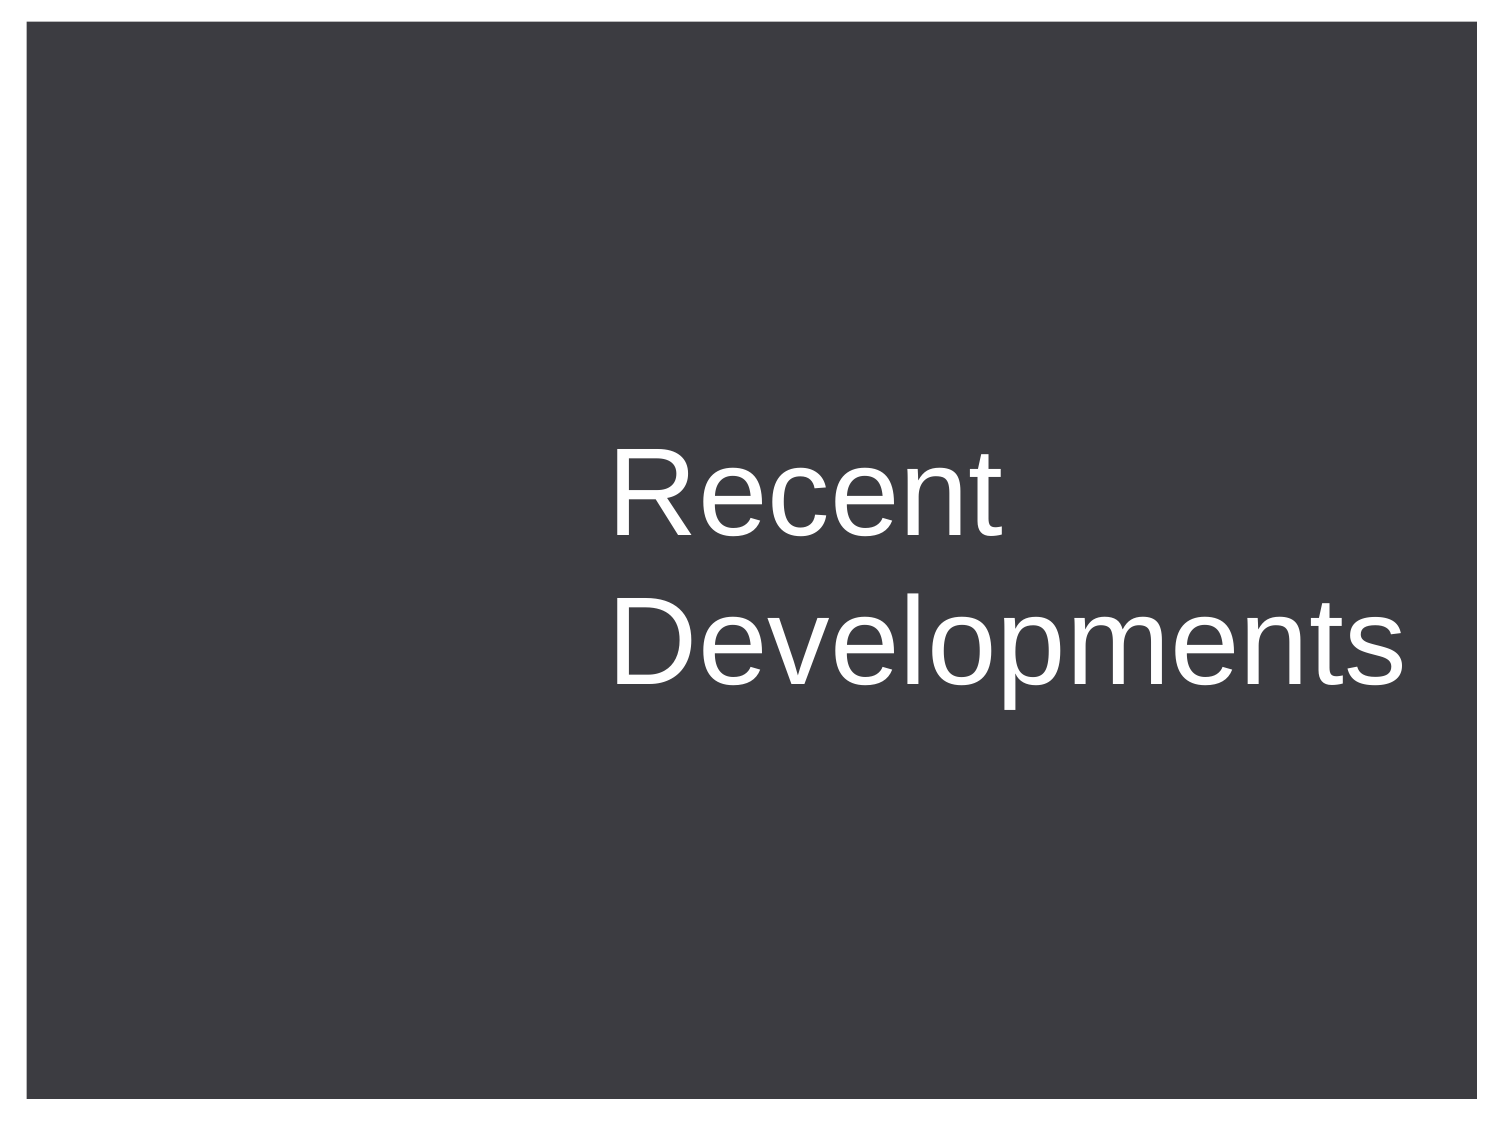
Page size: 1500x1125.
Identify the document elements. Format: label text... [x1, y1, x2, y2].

title Recent Developments [322, 409, 1422, 715]
